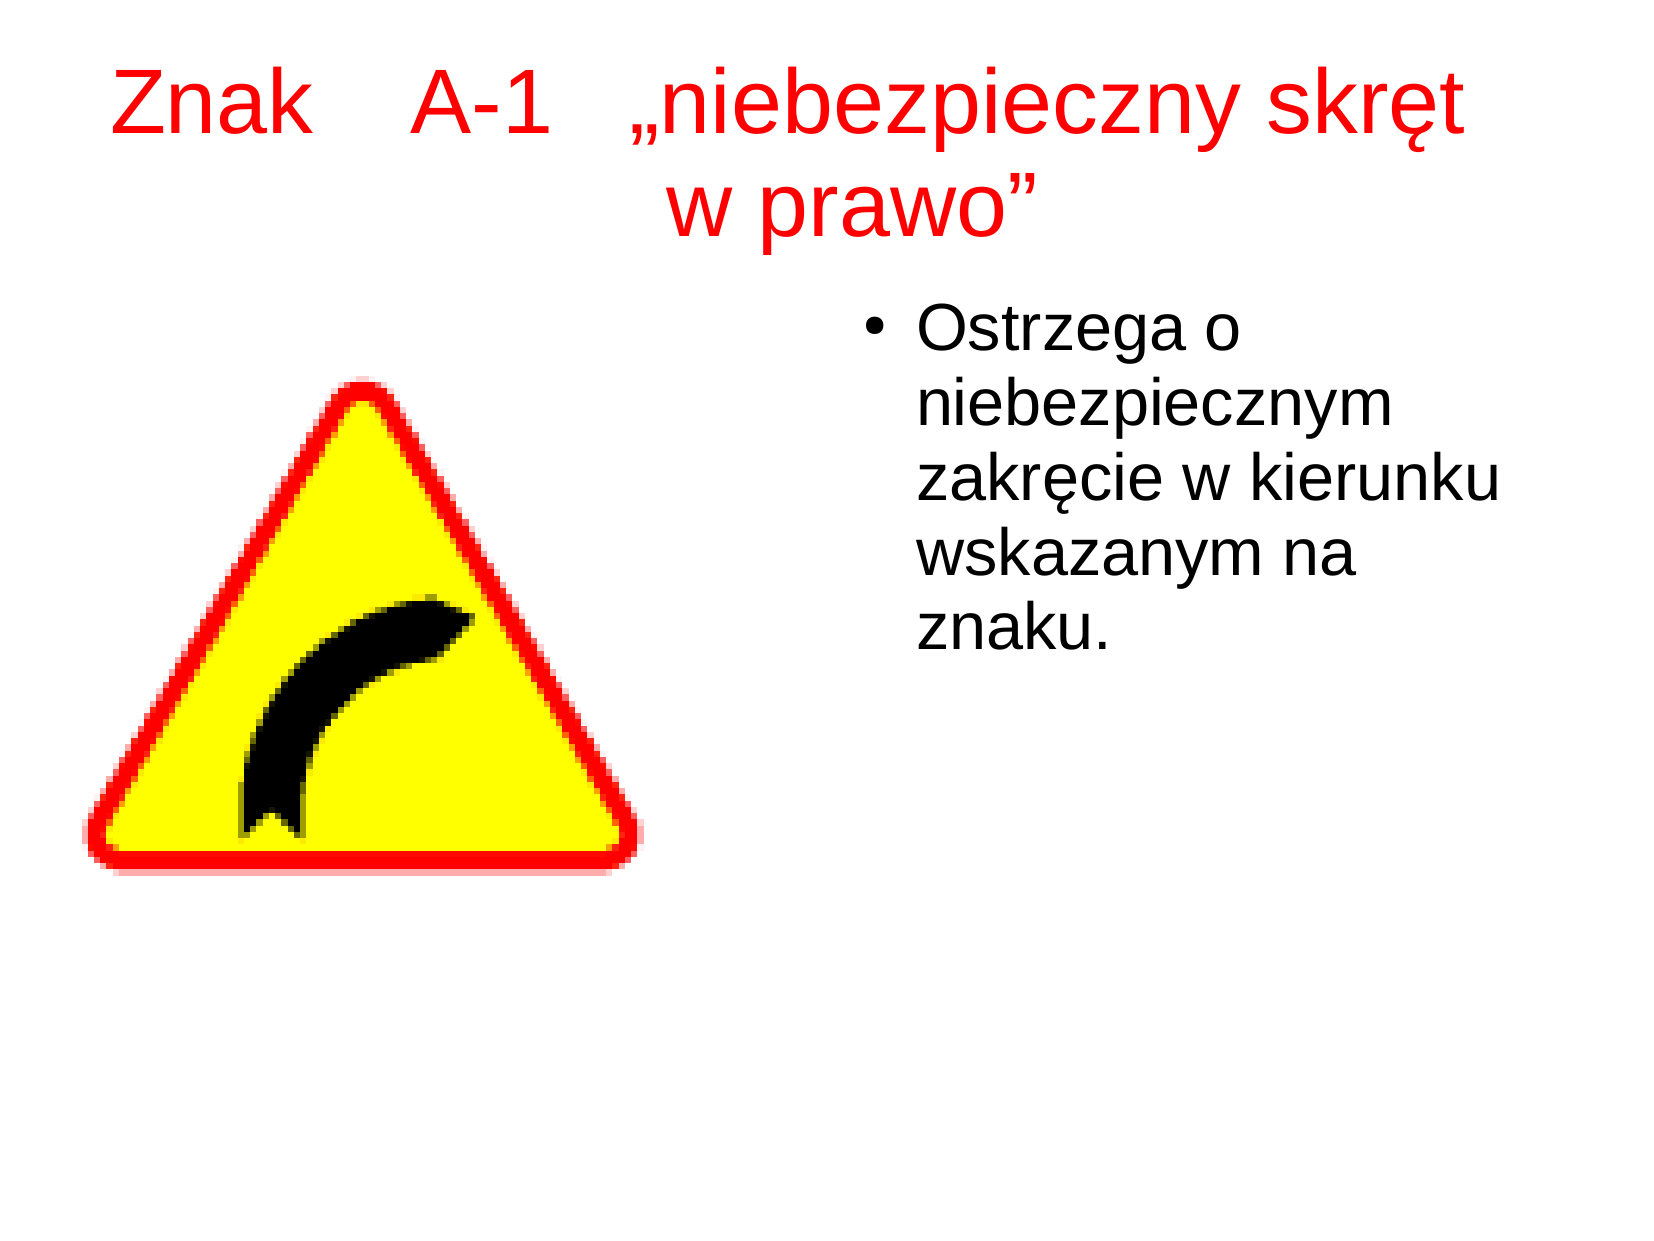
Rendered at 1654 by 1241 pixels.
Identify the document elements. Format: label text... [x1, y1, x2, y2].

title Znak A-1 „niebezpieczny skręt w prawo” [82, 49, 1571, 257]
picture [82, 376, 644, 876]
list Ostrzega o niebezpiecznym zakręcie w kierunku wskazanym na znaku. [845, 290, 1572, 1094]
